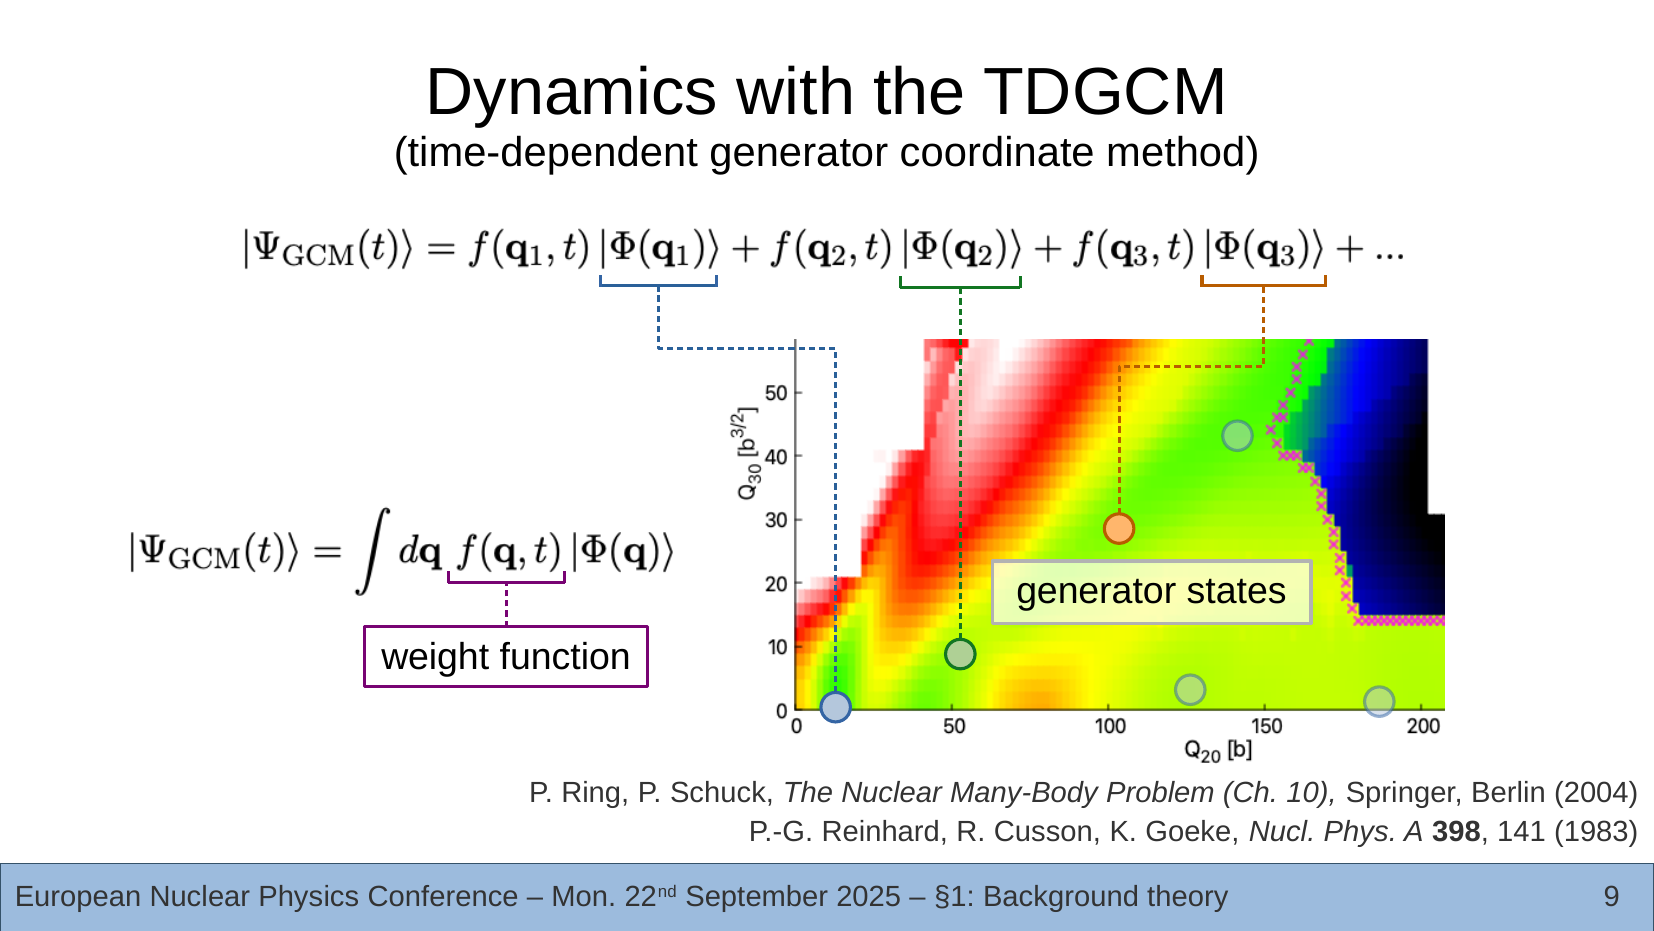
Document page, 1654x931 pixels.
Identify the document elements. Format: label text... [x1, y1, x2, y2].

text_box weight function [364, 626, 648, 687]
text_box [1222, 420, 1253, 451]
text_box [945, 639, 976, 669]
text_box [1175, 674, 1206, 705]
text_box generator states [992, 561, 1312, 624]
title Dynamics with the TDGCM (time-dependent generator coordinate method) [366, 37, 1288, 193]
text_box <number> [1471, 863, 1635, 930]
text_box [820, 692, 851, 722]
text_box P. Ring, P. Schuck, The Nuclear Many-Body Problem (Ch. 10), Springer, Berlin (2004) P.-G. Reinhard, R. Cusson, K. Goeke, Nucl. Phys. A 398, 141 (1983) [271, 768, 1654, 855]
text_box [1524, 863, 1654, 931]
picture [238, 218, 1416, 276]
text_box [1364, 686, 1395, 717]
picture [124, 501, 680, 602]
picture [708, 339, 1445, 769]
text_box [1104, 513, 1134, 544]
text_box European Nuclear Physics Conference – Mon. 22nd September 2025 – §1: Background theory [0, 856, 1524, 931]
